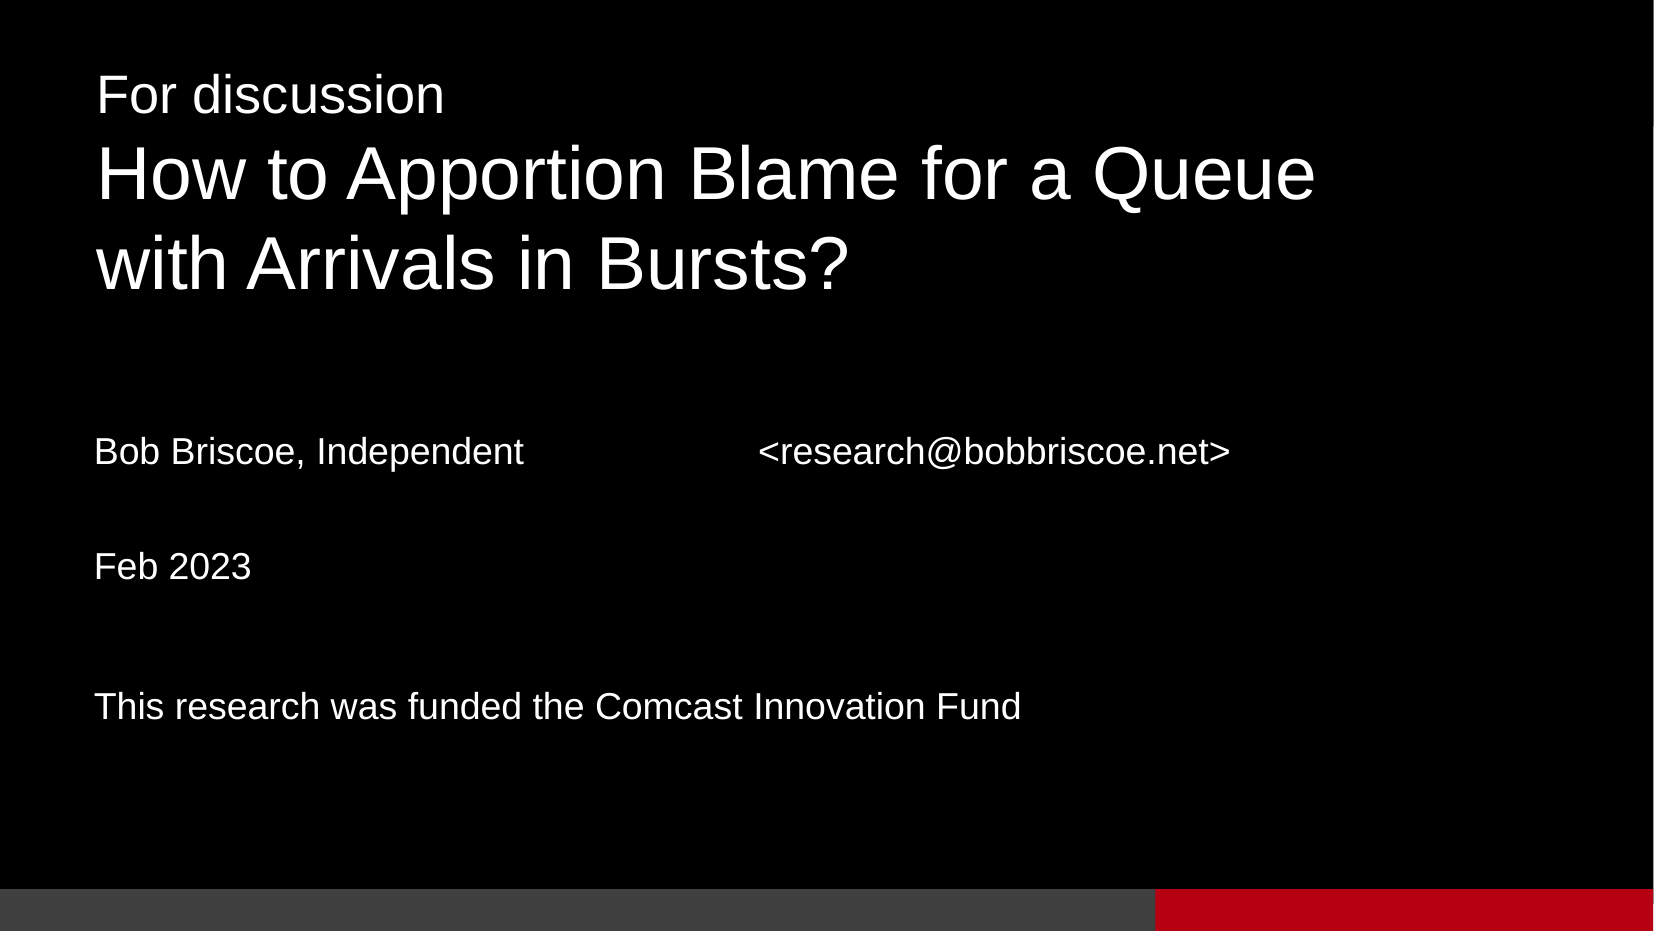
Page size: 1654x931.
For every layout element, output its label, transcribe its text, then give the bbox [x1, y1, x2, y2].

text_box For discussion How to Apportion Blame for a Queue with Arrivals in Bursts? [81, 52, 1599, 233]
text_box Bob Briscoe, Independent <research@bobbriscoe.net> Feb 2023 This research was funded the Comcast Innovation Fund [78, 419, 1423, 608]
